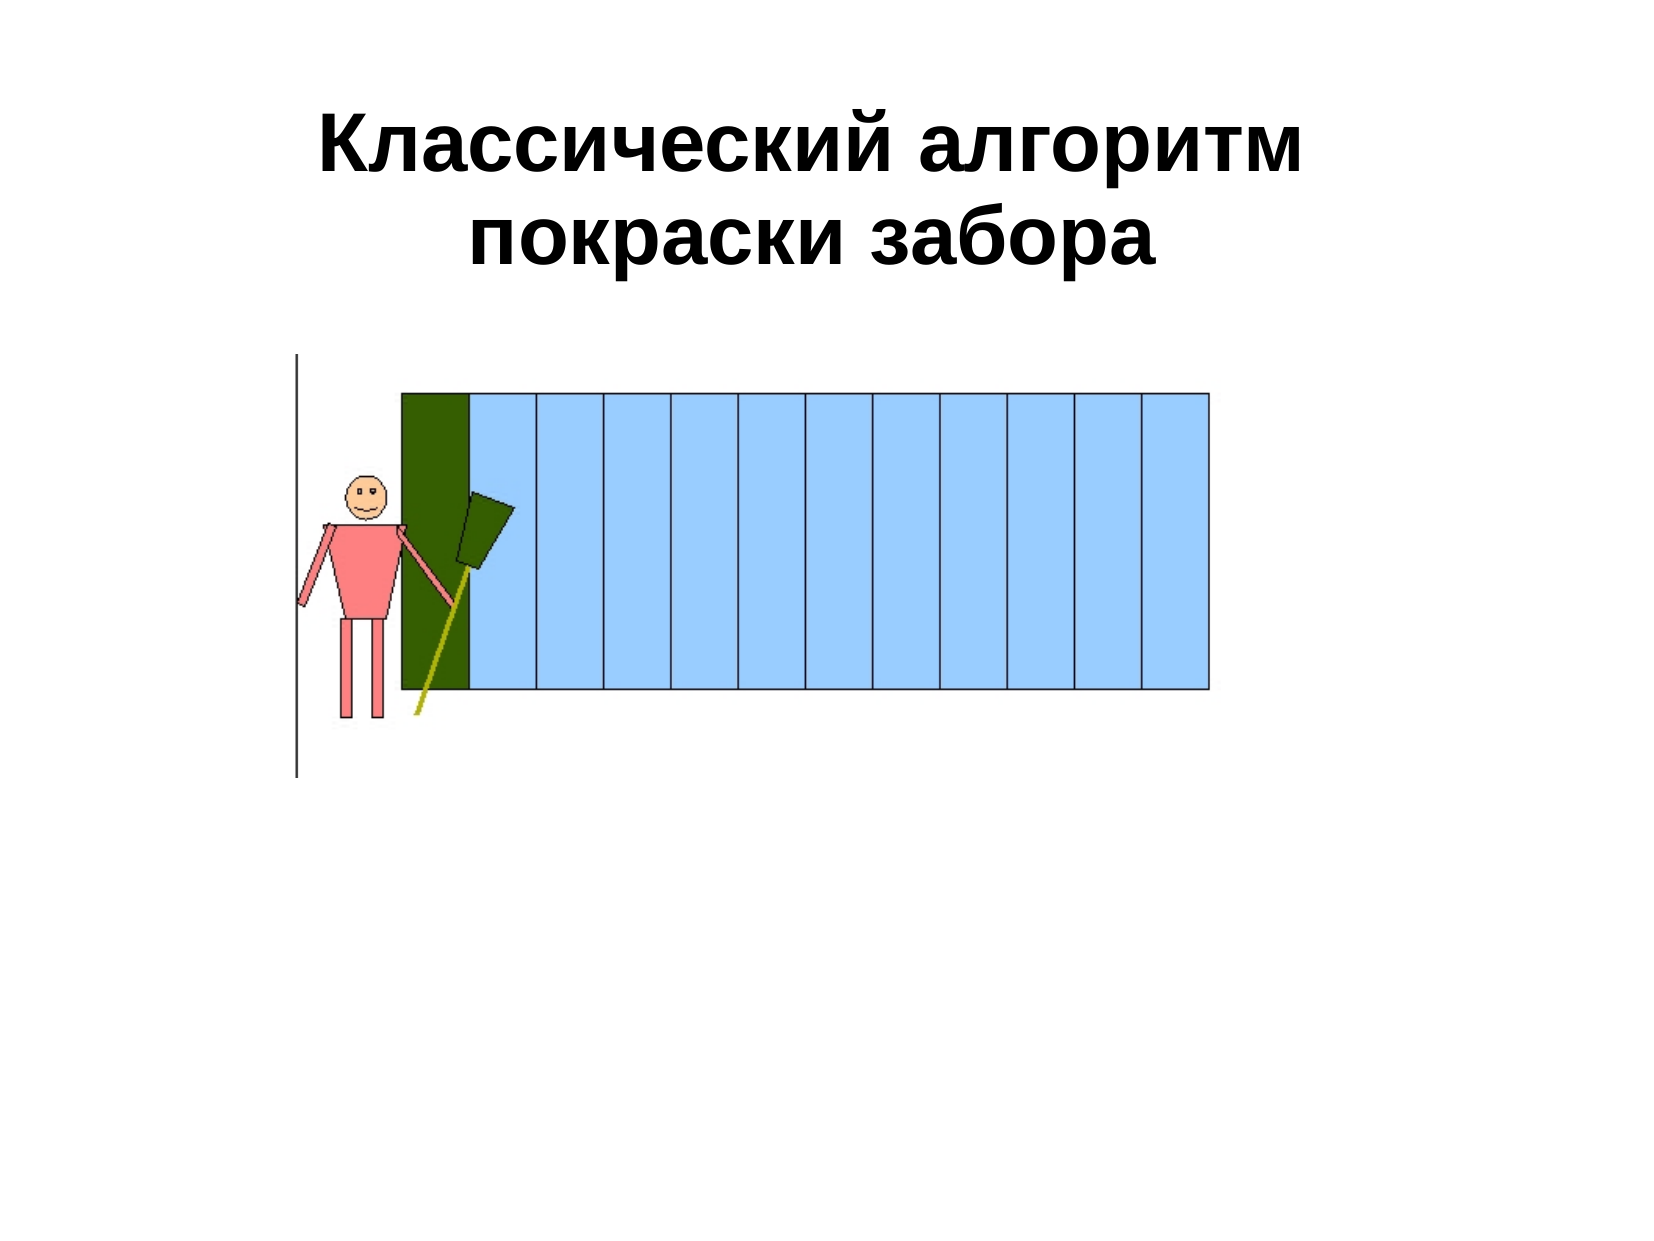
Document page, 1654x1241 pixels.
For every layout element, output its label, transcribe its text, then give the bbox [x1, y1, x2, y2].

text_box Классический алгоритм покраски забора [147, 88, 1477, 290]
picture [295, 354, 1221, 778]
